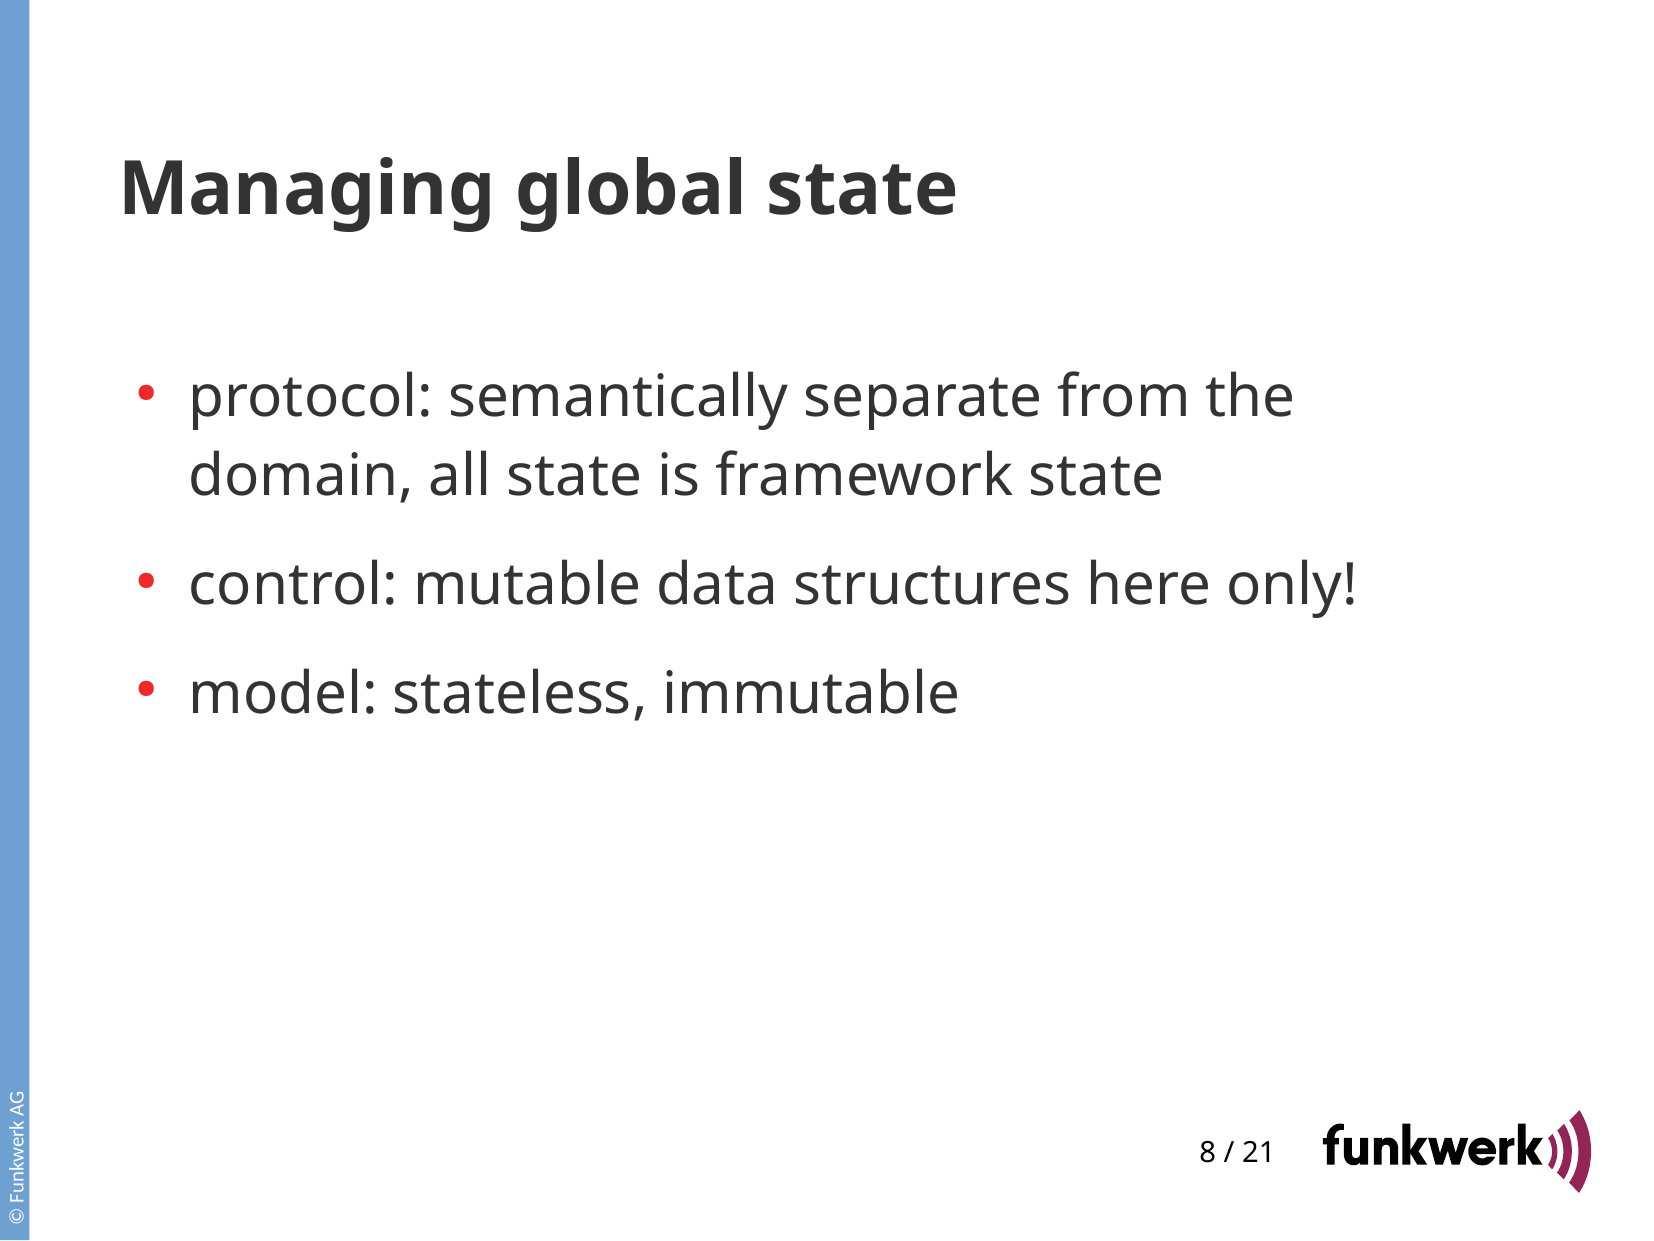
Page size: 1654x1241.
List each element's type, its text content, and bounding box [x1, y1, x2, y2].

list protocol: semantically separate from the domain, all state is framework state control: mutable data structures here only! model: stateless, immutable [118, 354, 1536, 1074]
title Managing global state [118, 49, 1571, 237]
